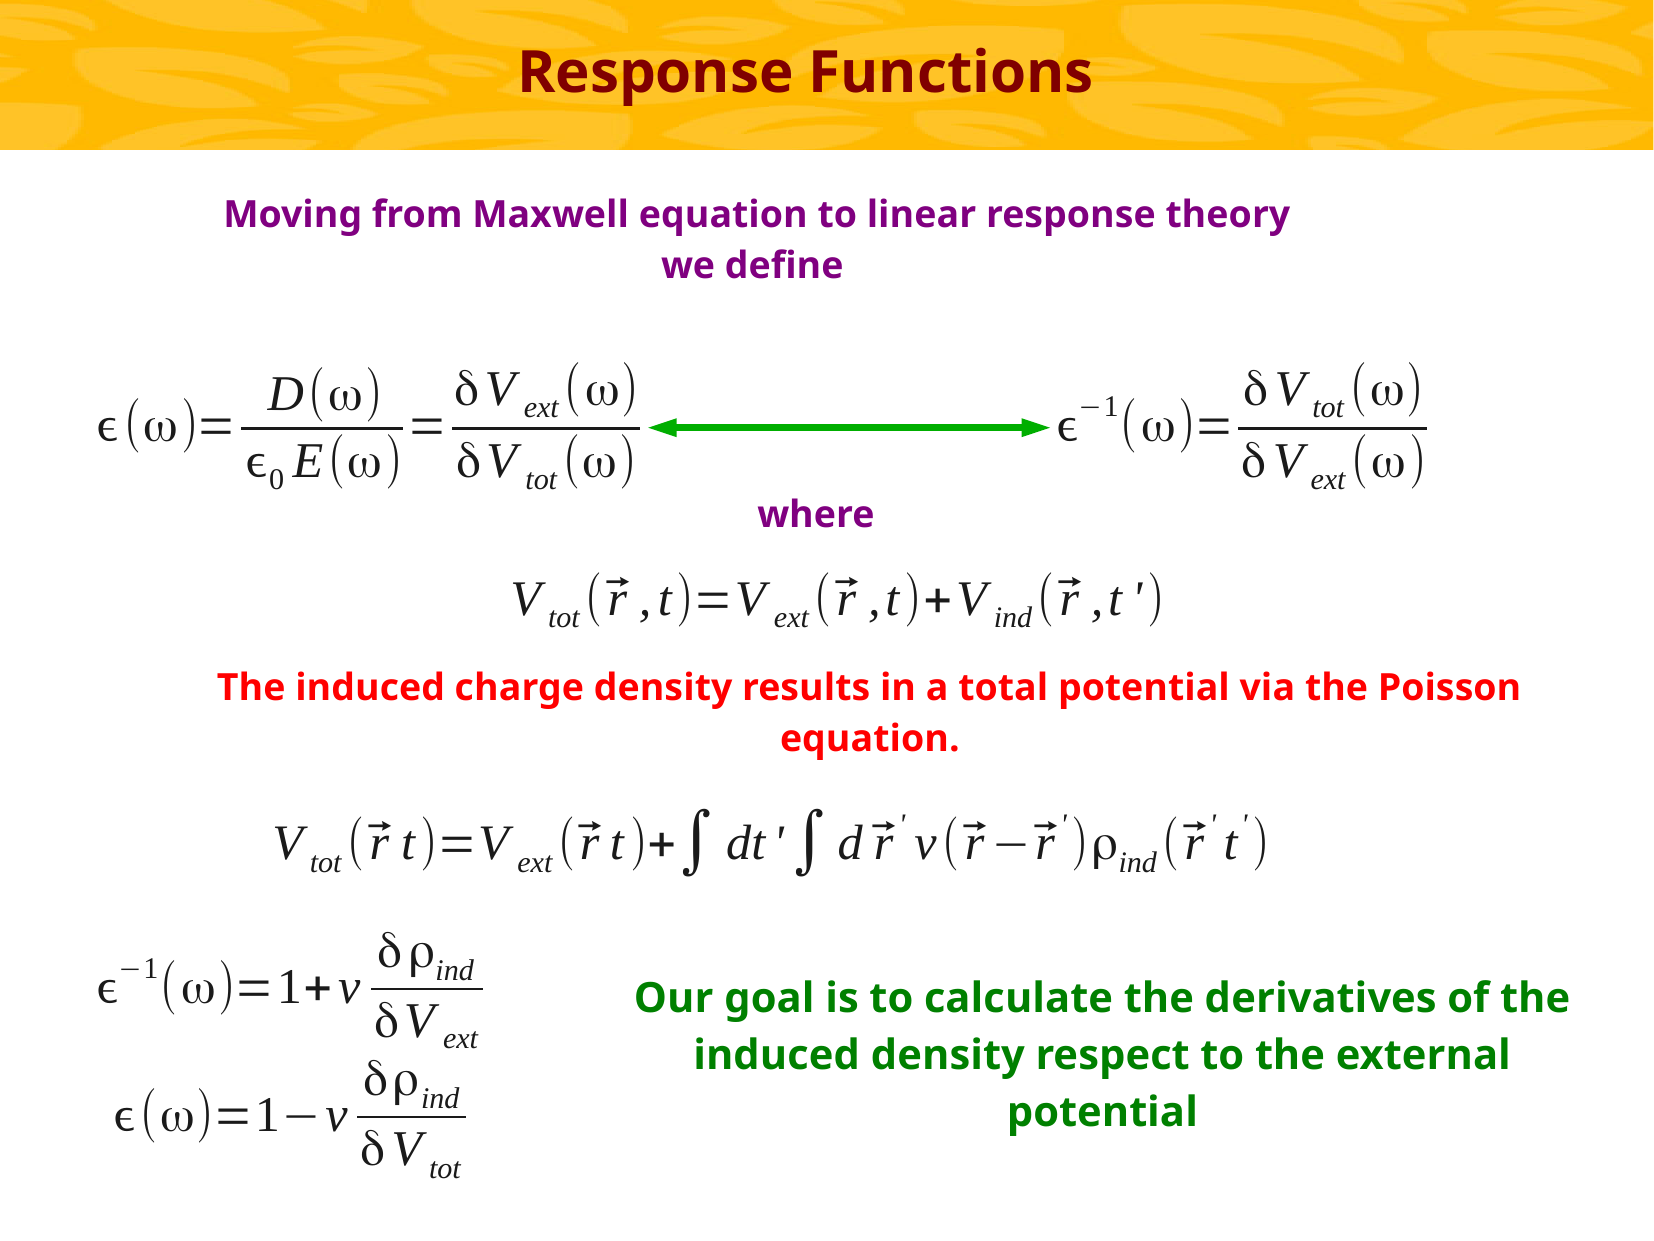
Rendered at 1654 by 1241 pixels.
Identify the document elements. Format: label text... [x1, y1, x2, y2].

picture [0, 0, 1654, 150]
text_box Response Functions [53, 23, 1558, 134]
chart [90, 930, 492, 1185]
chart [90, 360, 649, 496]
text_box where [672, 480, 961, 557]
chart [504, 570, 1171, 634]
text_box Moving from Maxwell equation to linear response theory we define [195, 180, 1321, 318]
text_box Our goal is to calculate the derivatives of the induced density respect to the external potential [585, 960, 1621, 1181]
text_box The induced charge density results in a total potential via the Poisson equation. [195, 653, 1546, 791]
chart [266, 805, 1276, 881]
chart [1050, 360, 1436, 496]
